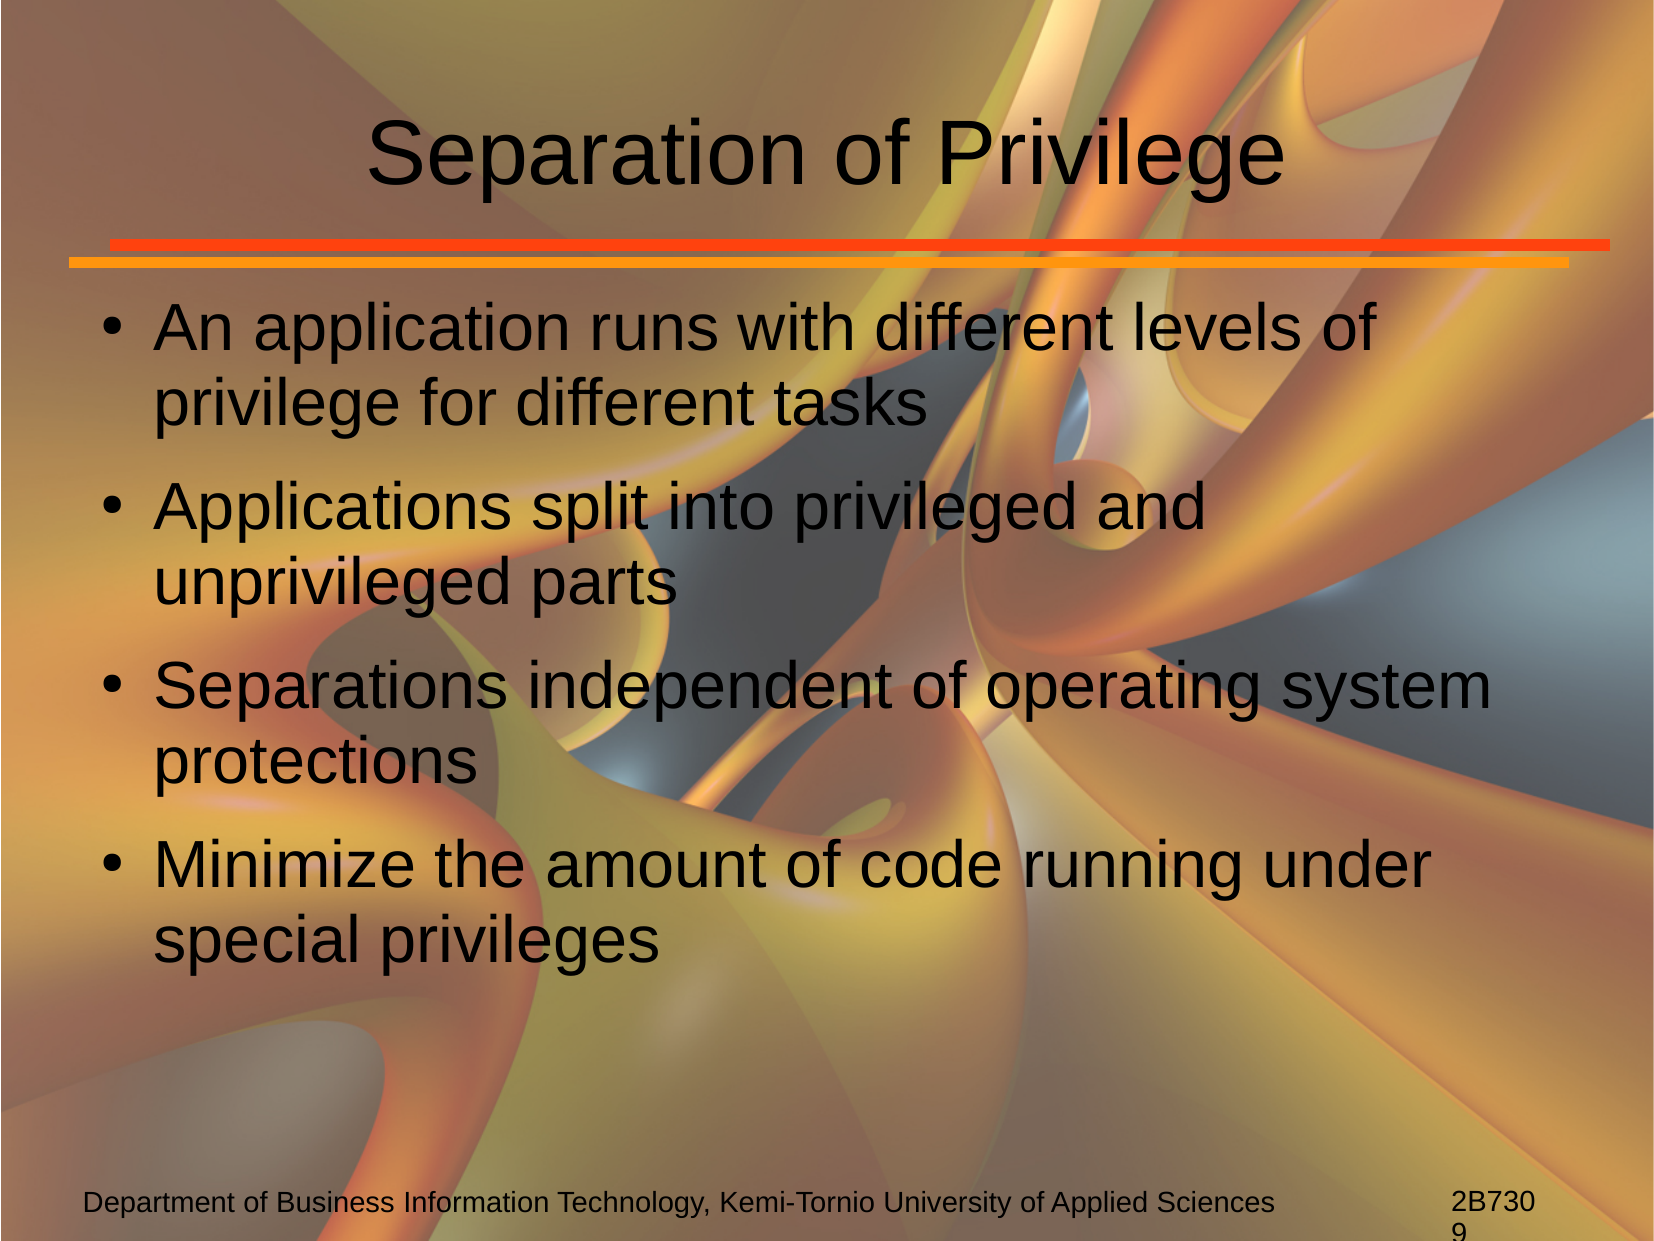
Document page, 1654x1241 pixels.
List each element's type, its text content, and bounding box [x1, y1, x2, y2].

title Separation of Privilege [82, 56, 1571, 250]
list An application runs with different levels of privilege for different tasks Applications split into privileged and unprivileged parts Separations independent of operating system protections Minimize the amount of code running under special privileges [82, 290, 1571, 1094]
